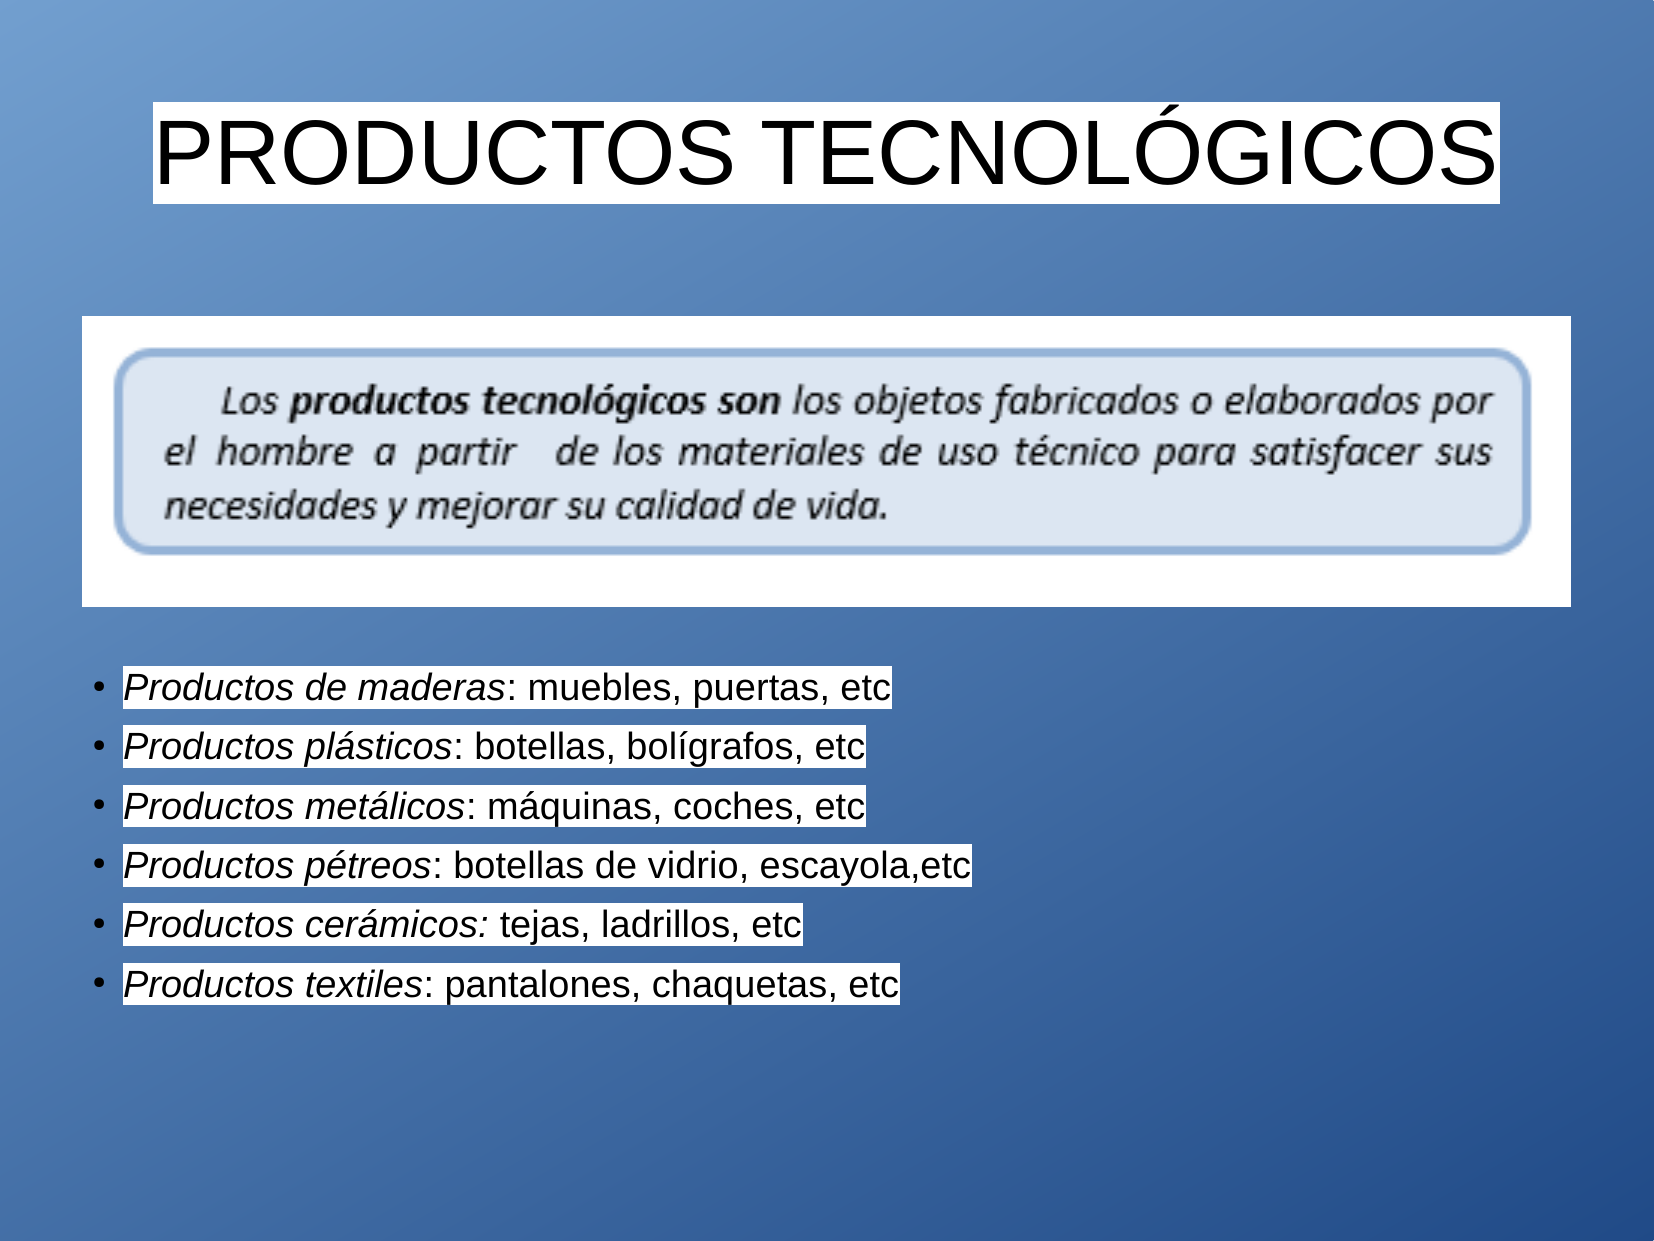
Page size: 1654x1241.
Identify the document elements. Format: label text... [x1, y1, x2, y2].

title PRODUCTOS TECNOLÓGICOS [82, 49, 1571, 257]
list Productos de maderas: muebles, puertas, etc Productos plásticos: botellas, bolígrafos, etc Productos metálicos: máquinas, coches, etc Productos pétreos: botellas de vidrio, escayola,etc Productos cerámicos: tejas, ladrillos, etc Productos textiles: pantalones, chaquetas, etc [82, 665, 1571, 1009]
picture [82, 316, 1571, 607]
